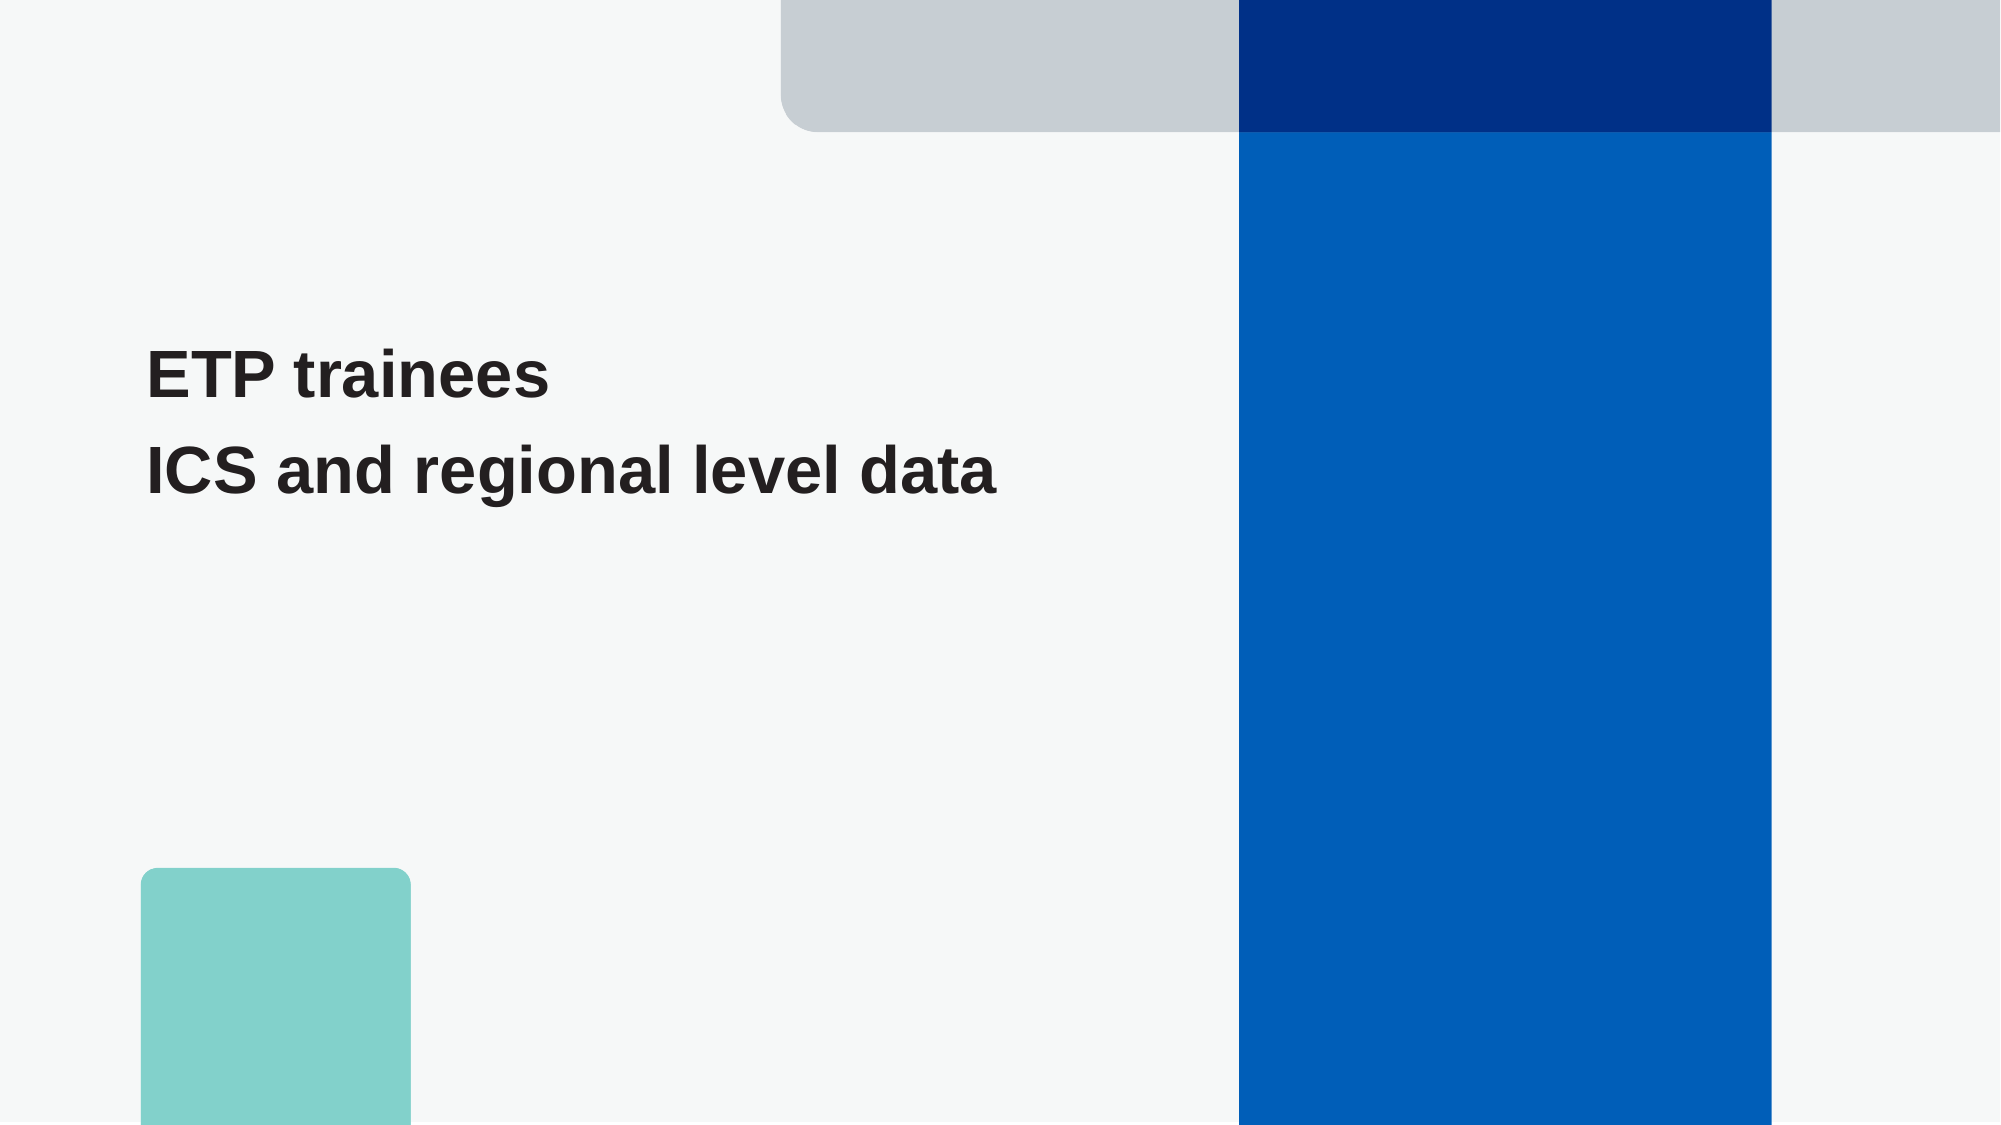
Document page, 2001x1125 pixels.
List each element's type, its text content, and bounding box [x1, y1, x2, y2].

list ETP trainees ICS and regional level data [146, 314, 1079, 572]
